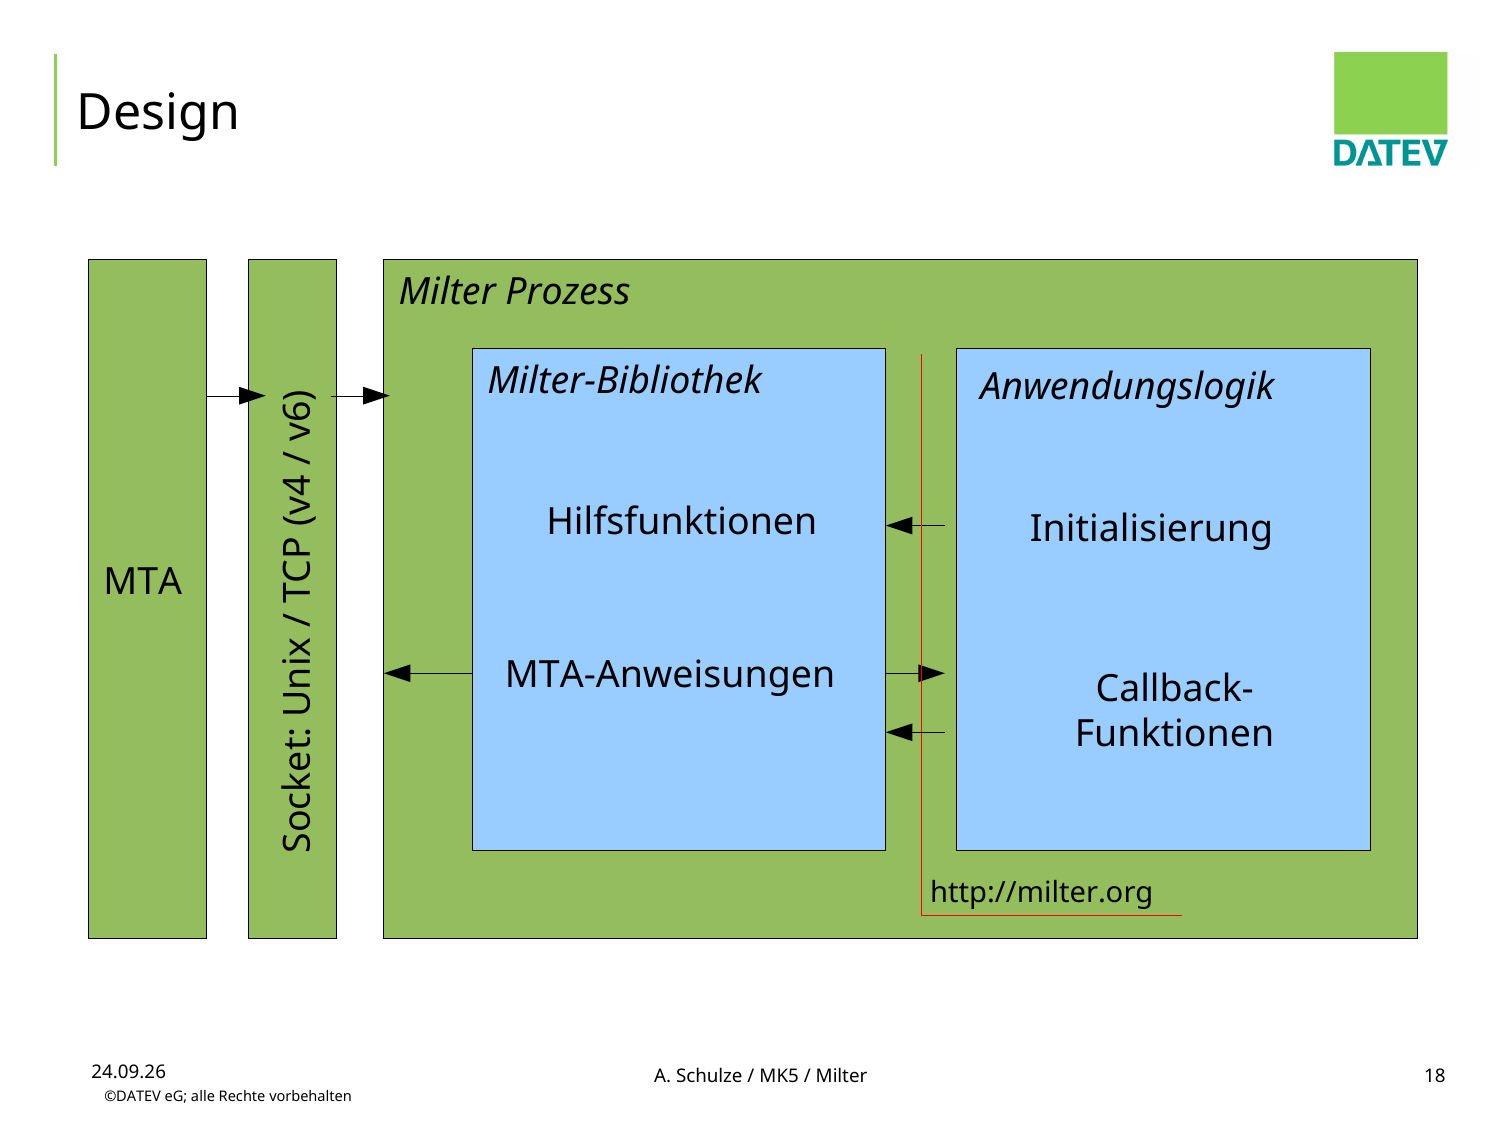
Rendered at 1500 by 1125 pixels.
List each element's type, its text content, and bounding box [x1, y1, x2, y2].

text_box Initialisierung [1015, 496, 1300, 556]
text_box Milter-Bibliothek [472, 348, 810, 409]
text_box http://milter.org [915, 865, 1199, 916]
text_box [383, 259, 1418, 939]
text_box MTA-Anweisungen [490, 642, 866, 703]
text_box [248, 259, 337, 939]
text_box Socket: Unix / TCP (v4 / v6) [264, 324, 325, 869]
picture [1333, 52, 1478, 173]
text_box Callback- Funktionen [1060, 656, 1300, 762]
text_box MTA [88, 549, 200, 610]
title Design [76, 46, 1235, 174]
text_box Anwendungslogik [965, 354, 1327, 415]
text_box [88, 259, 207, 939]
text_box Milter Prozess [383, 259, 675, 320]
text_box Hilfsfunktionen [531, 489, 845, 550]
